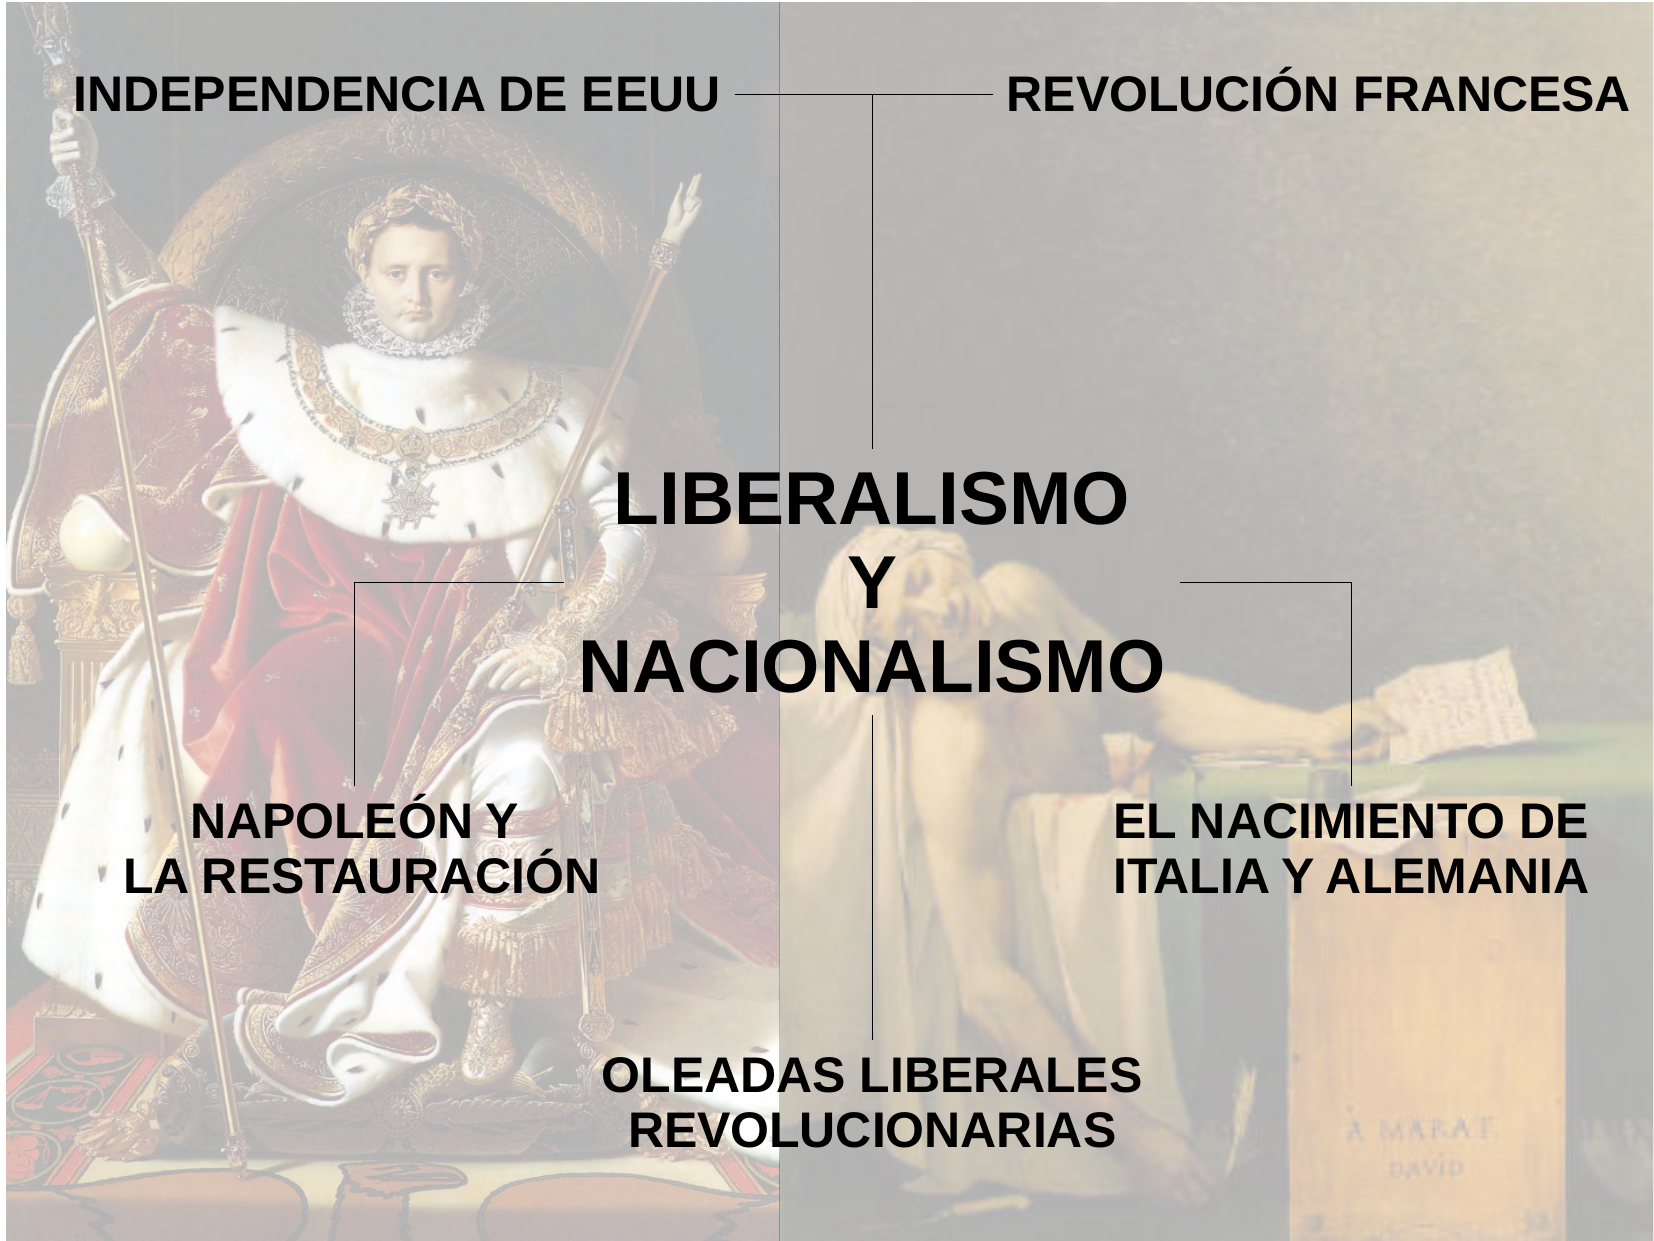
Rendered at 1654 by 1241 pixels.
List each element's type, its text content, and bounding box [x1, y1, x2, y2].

text_box LIBERALISMO Y NACIONALISMO [563, 448, 1181, 716]
text_box EL NACIMIENTO DE ITALIA Y ALEMANIA [1098, 785, 1605, 915]
text_box REVOLUCIÓN FRANCESA [992, 59, 1646, 131]
text_box NAPOLEÓN Y LA RESTAURACIÓN [94, 785, 616, 915]
picture [6, 2, 1654, 1241]
text_box INDEPENDENCIA DE EEUU [59, 59, 736, 131]
text_box OLEADAS LIBERALES REVOLUCIONARIAS [587, 1039, 1158, 1169]
